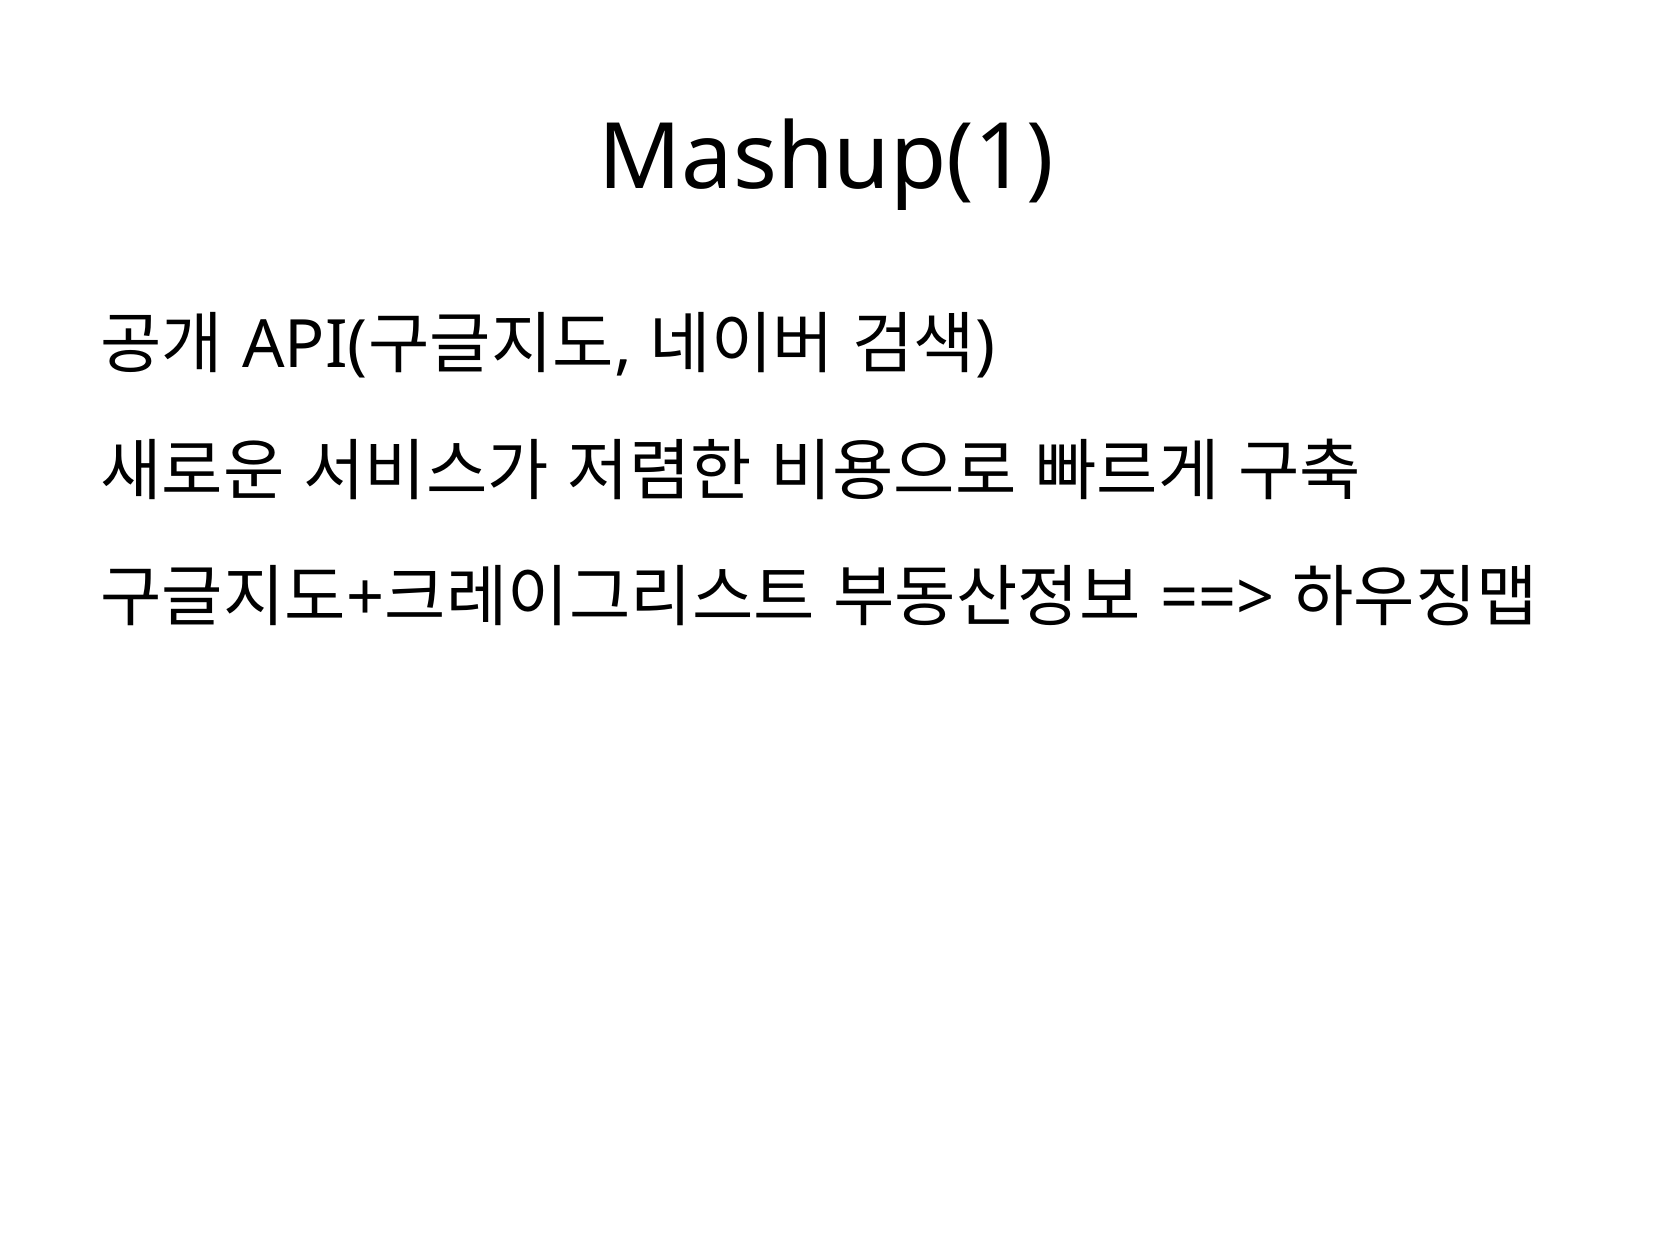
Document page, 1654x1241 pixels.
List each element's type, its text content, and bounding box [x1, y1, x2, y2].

list 공개 API(구글지도, 네이버 검색) 새로운 서비스가 저렴한 비용으로 빠르게 구축 구글지도+크레이그리스트 부동산정보 ==> 하우징맵 [82, 290, 1571, 1109]
title Mashup(1) [82, 49, 1571, 257]
